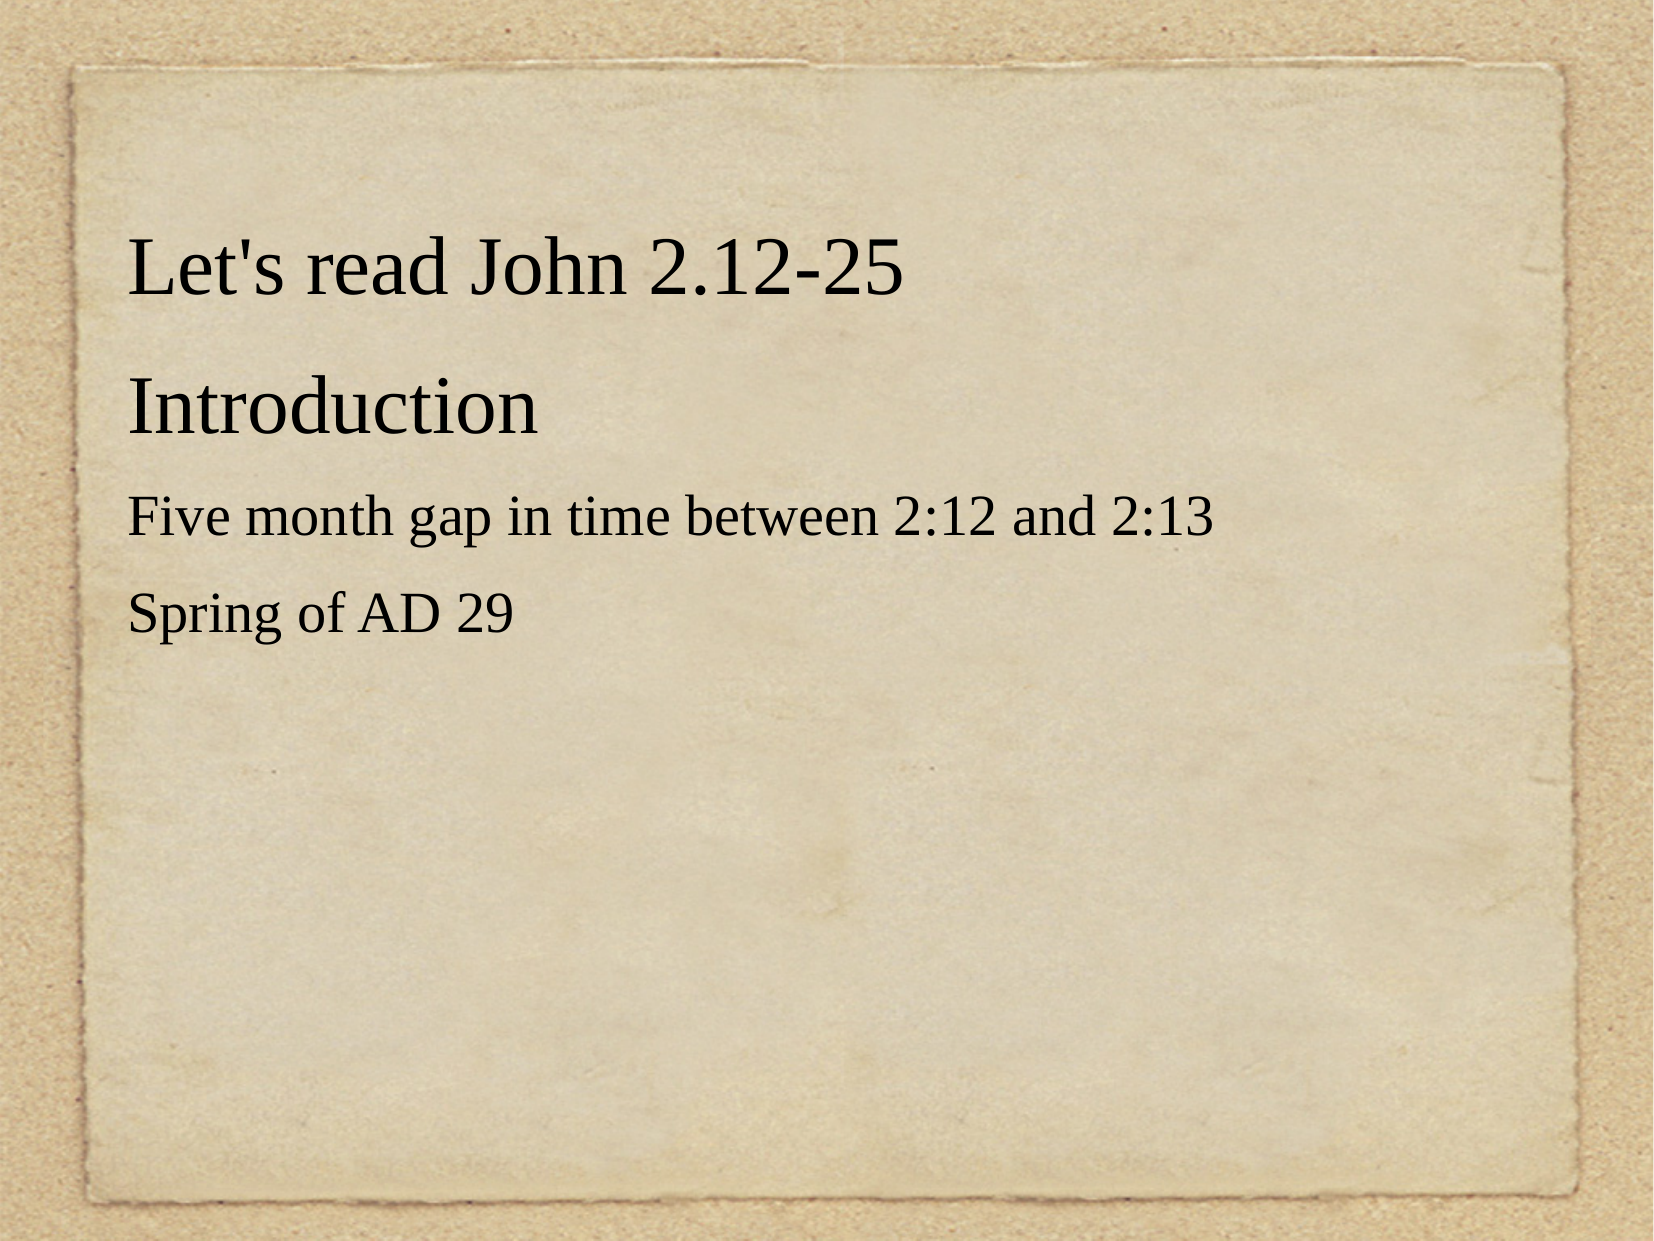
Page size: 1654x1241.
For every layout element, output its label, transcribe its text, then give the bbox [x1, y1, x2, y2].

text_box Let's read John 2.12-25 Introduction Five month gap in time between 2:12 and 2:13 Spring of AD 29 [112, 75, 1538, 871]
picture [0, 0, 1654, 1241]
